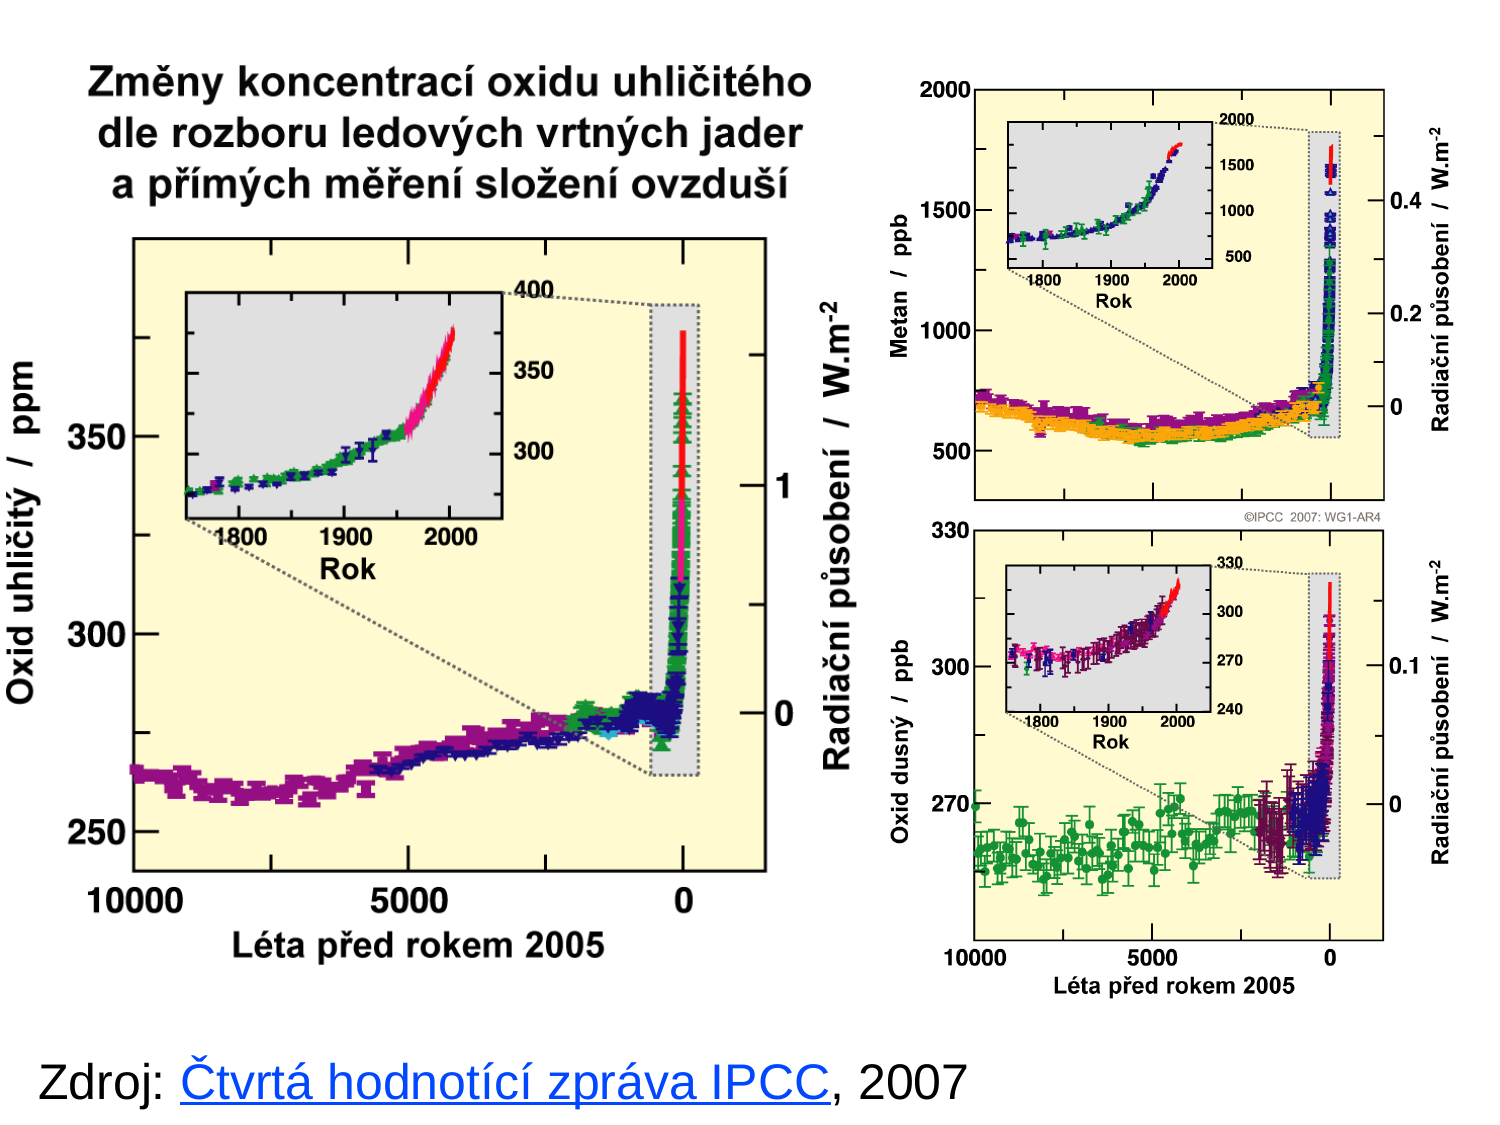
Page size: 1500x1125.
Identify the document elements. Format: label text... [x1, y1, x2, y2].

picture [0, 58, 1472, 1004]
text_box Zdroj: Čtvrtá hodnotící zpráva IPCC, 2007 [23, 1033, 1329, 1125]
